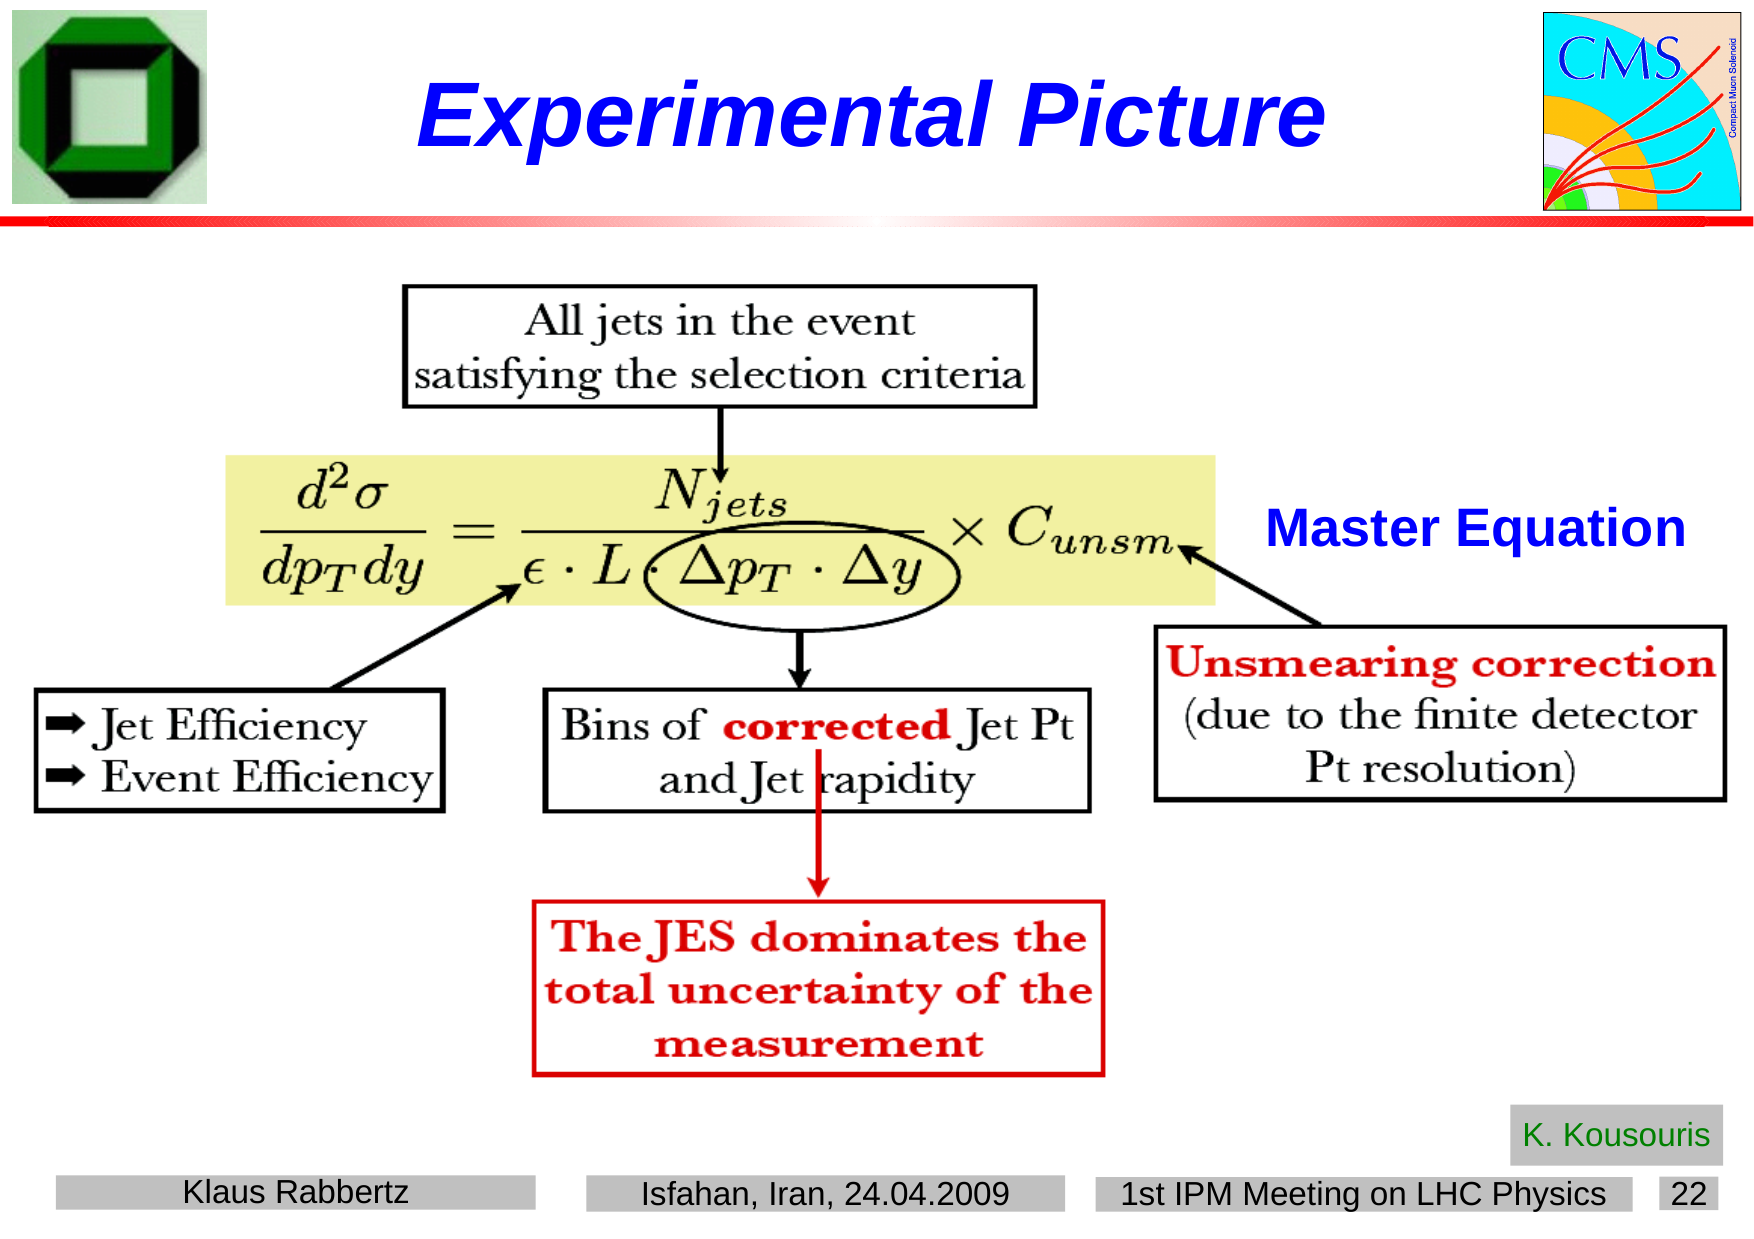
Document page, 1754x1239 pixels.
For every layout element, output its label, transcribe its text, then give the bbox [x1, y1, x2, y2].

picture [1542, 11, 1742, 211]
picture [12, 10, 207, 204]
text_box Master Equation [1253, 485, 1700, 572]
text_box K. Kousouris [1510, 1104, 1724, 1166]
title Experimental Picture [220, 16, 1525, 213]
picture [19, 257, 1738, 1098]
